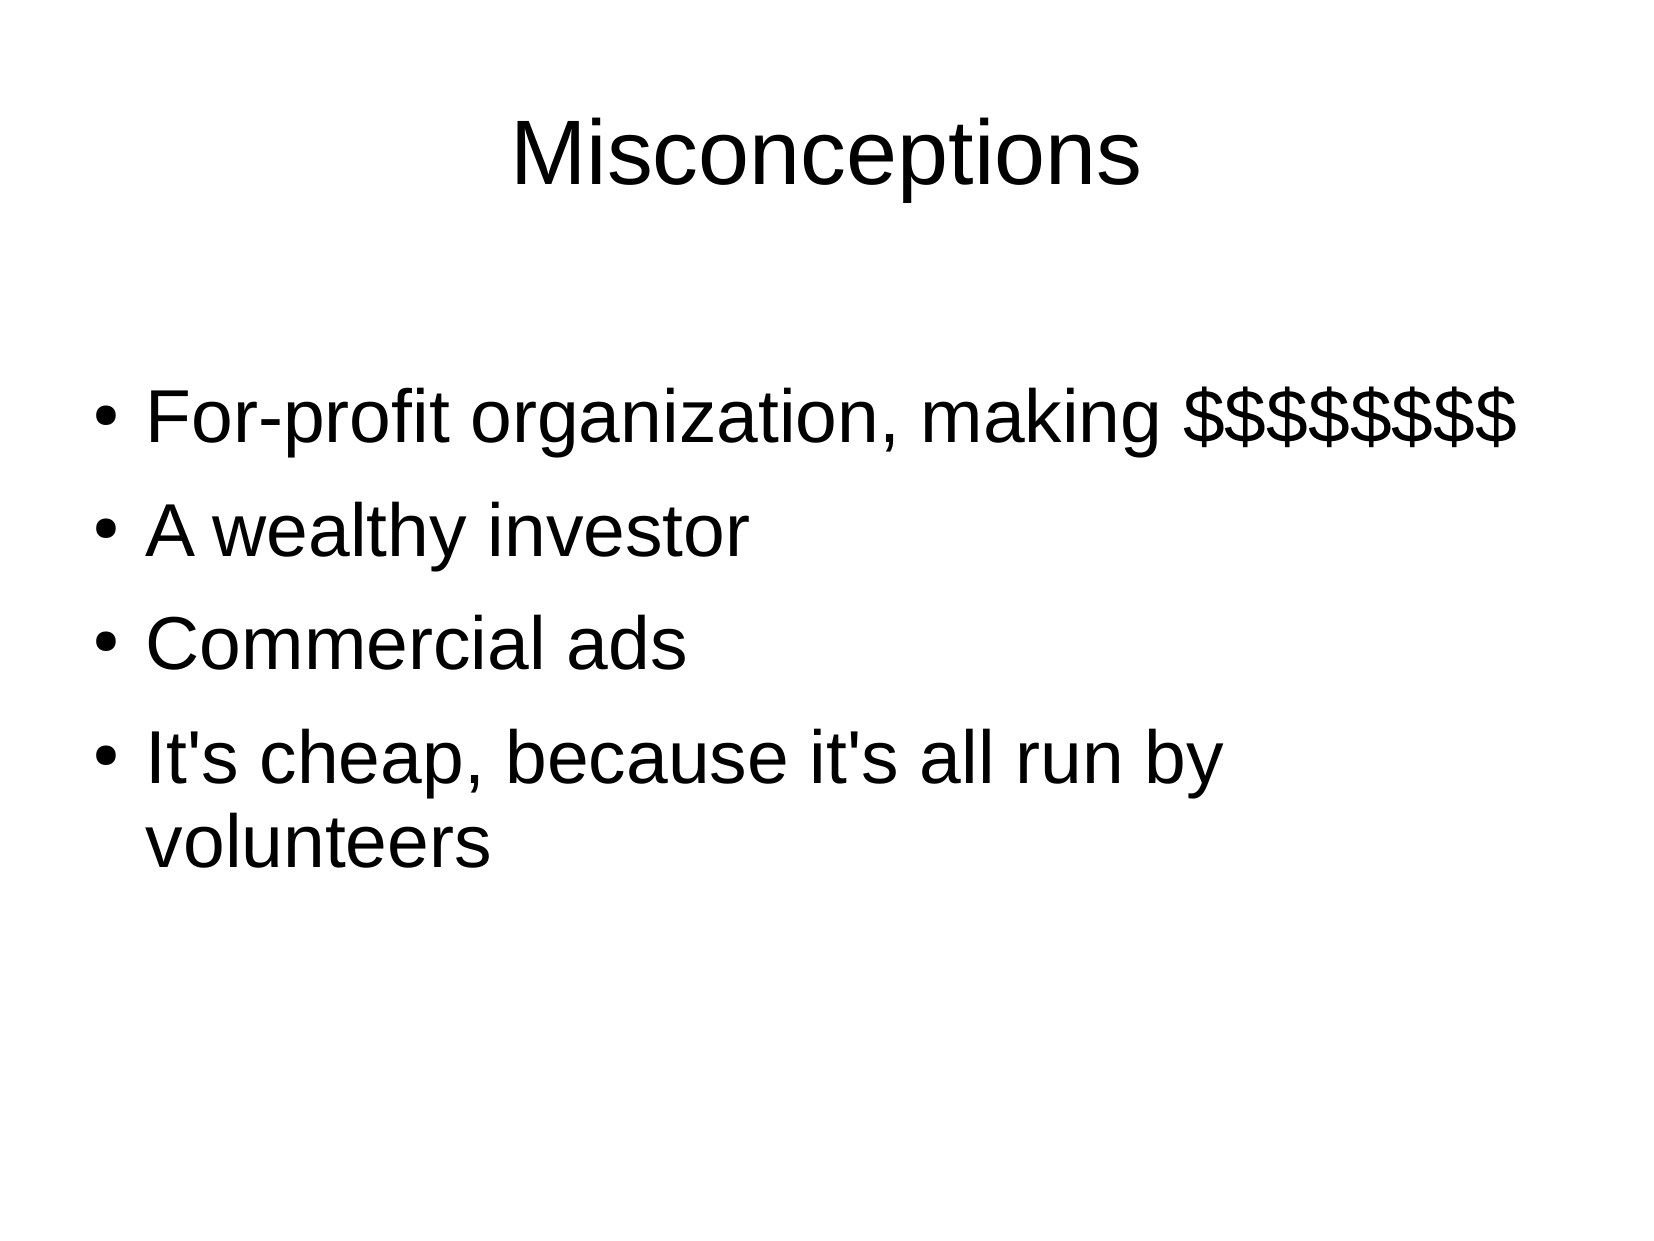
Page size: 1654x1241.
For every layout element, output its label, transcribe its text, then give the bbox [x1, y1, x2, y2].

list For-profit organization, making $$$$$$$$ A wealthy investor Commercial ads It's cheap, because it's all run by volunteers [75, 375, 1568, 1194]
title Misconceptions [82, 49, 1571, 257]
